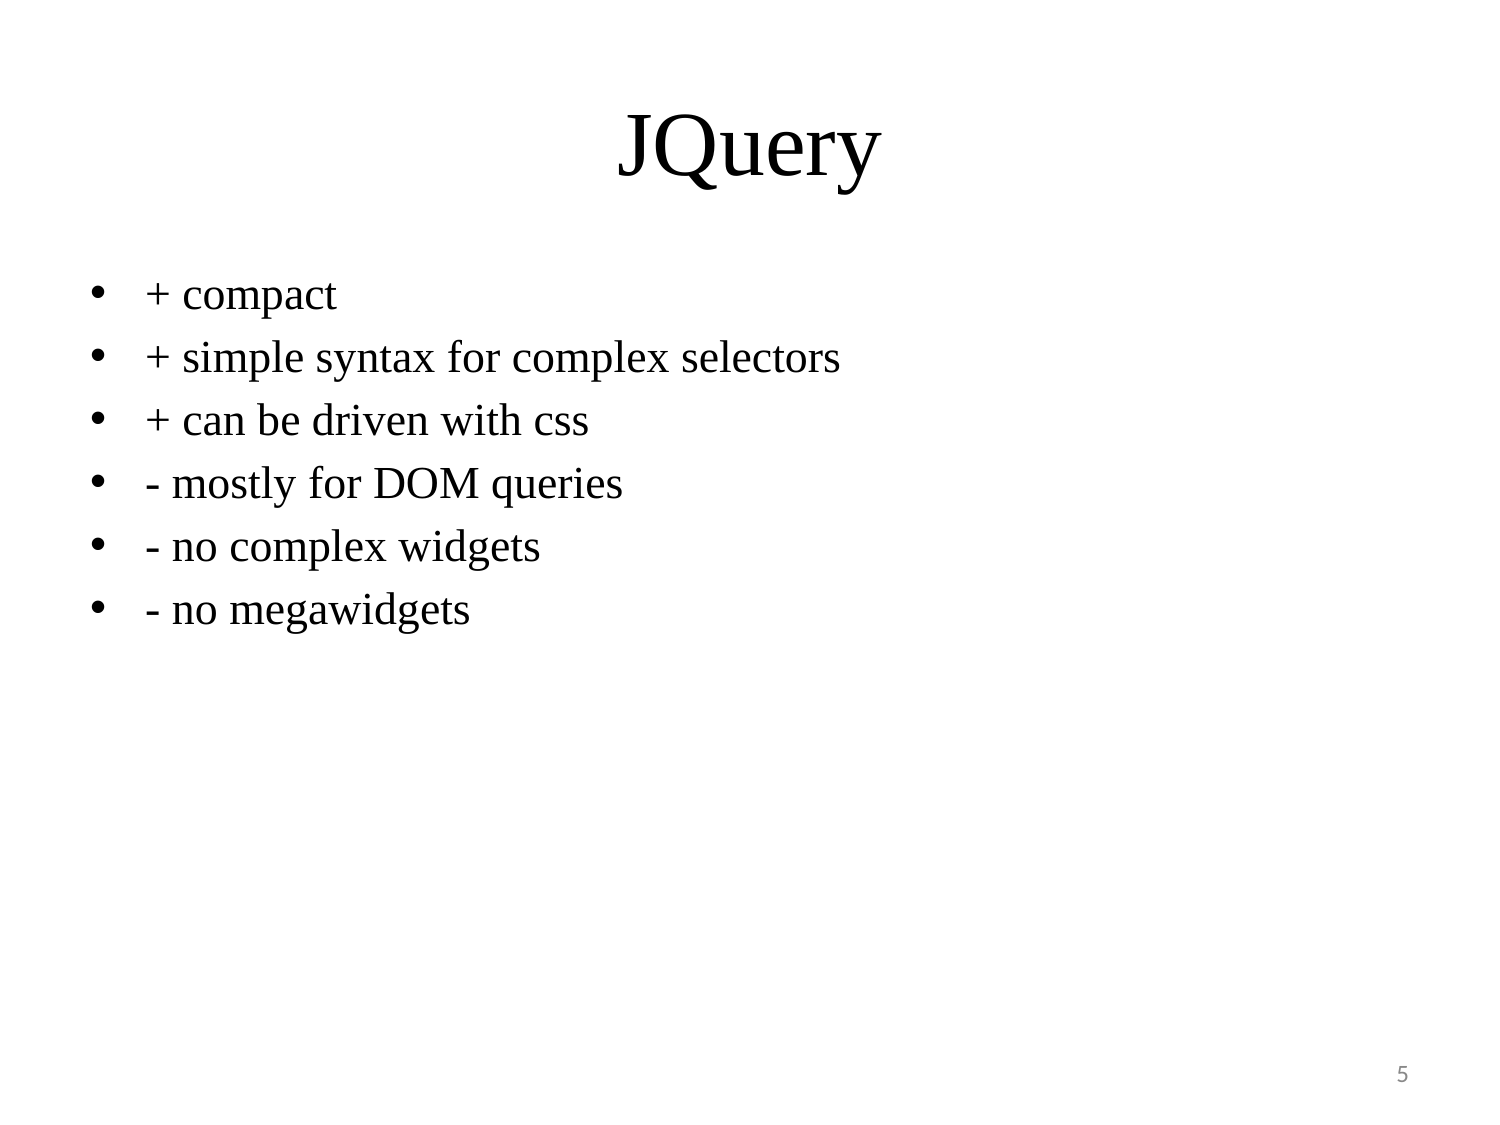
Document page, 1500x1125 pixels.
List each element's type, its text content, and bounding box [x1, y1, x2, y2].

text_box JQuery‏ [75, 45, 1426, 233]
text_box + compact + simple syntax for complex selectors + can be driven with css - mostly for DOM queries - no complex widgets - no megawidgets [75, 262, 1426, 1101]
